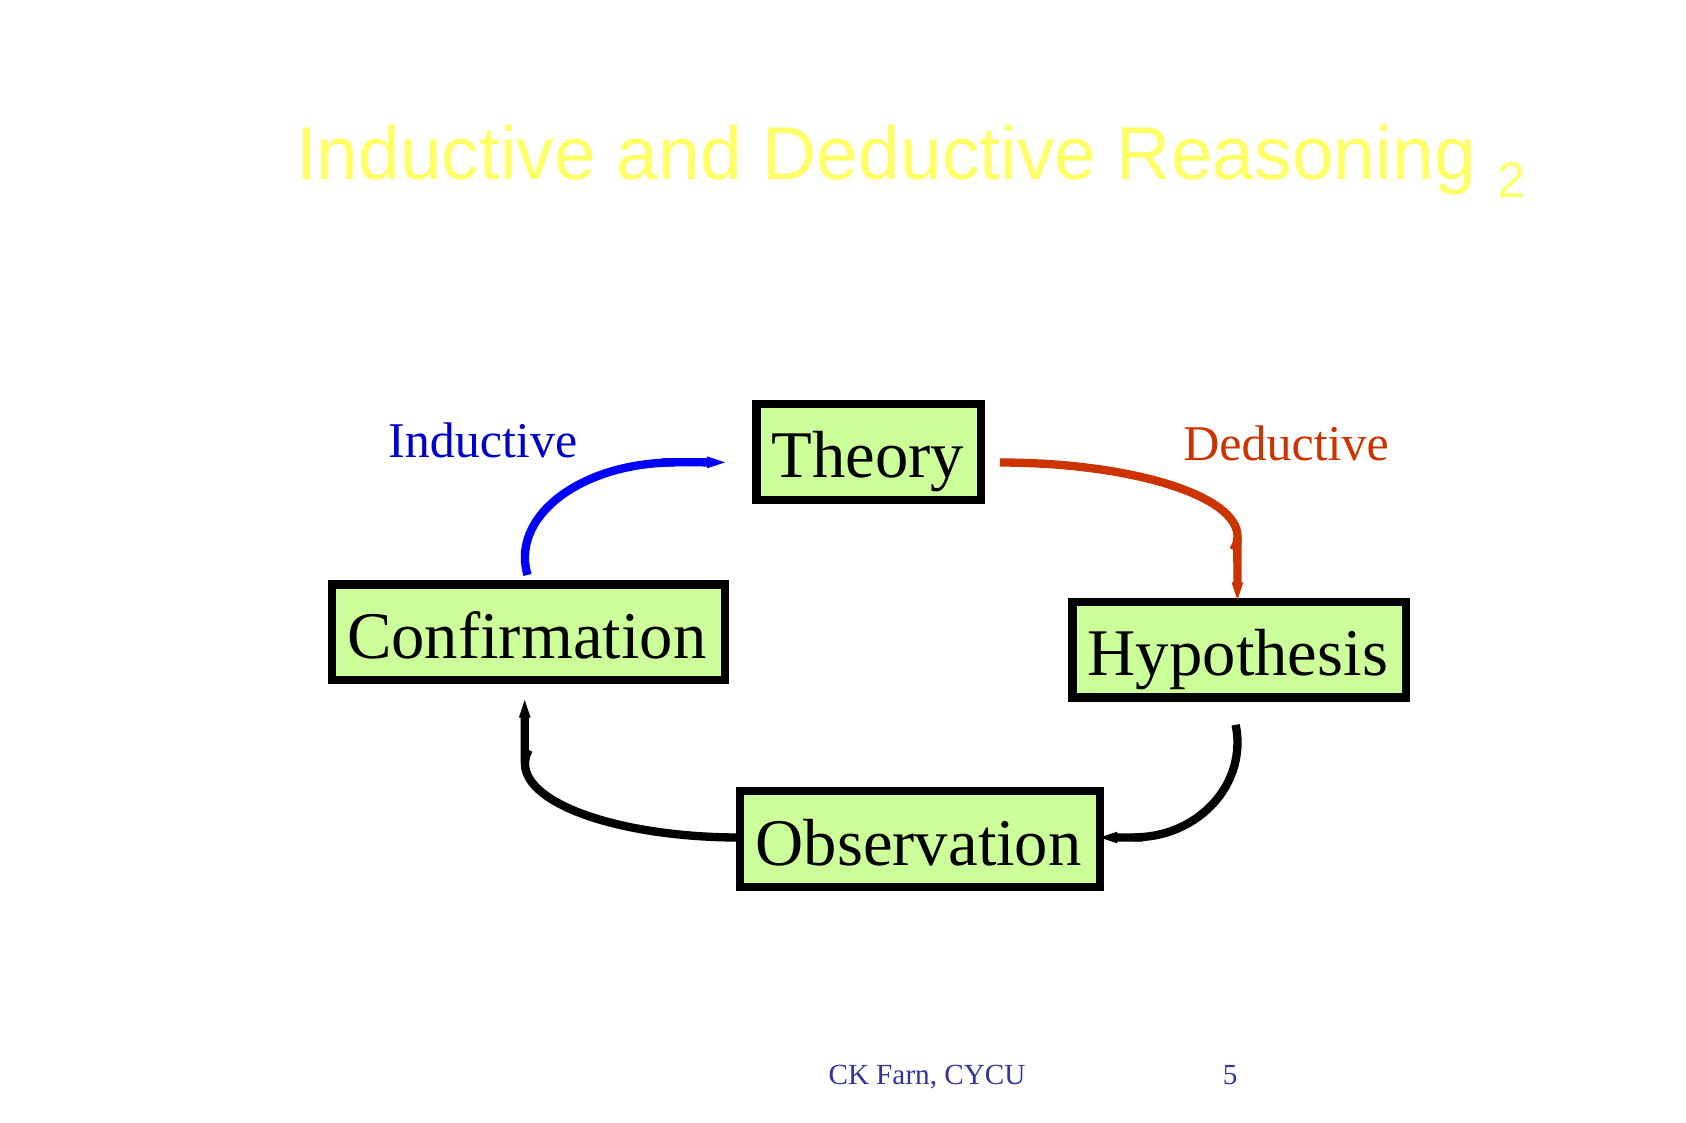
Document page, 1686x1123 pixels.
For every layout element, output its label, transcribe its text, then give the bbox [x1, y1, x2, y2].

text_box Hypothesis [1072, 601, 1406, 698]
text_box Confirmation [332, 584, 725, 681]
title Inductive and Deductive Reasoning 2 [280, 62, 1560, 250]
text_box Observation [740, 790, 1100, 887]
text_box Deductive [1168, 402, 1406, 479]
text_box Inductive [373, 399, 594, 476]
text_box Theory [756, 403, 982, 500]
slide_number 4 [1207, 1048, 1560, 1123]
footer CK Farn, CYCU [660, 1048, 1194, 1123]
